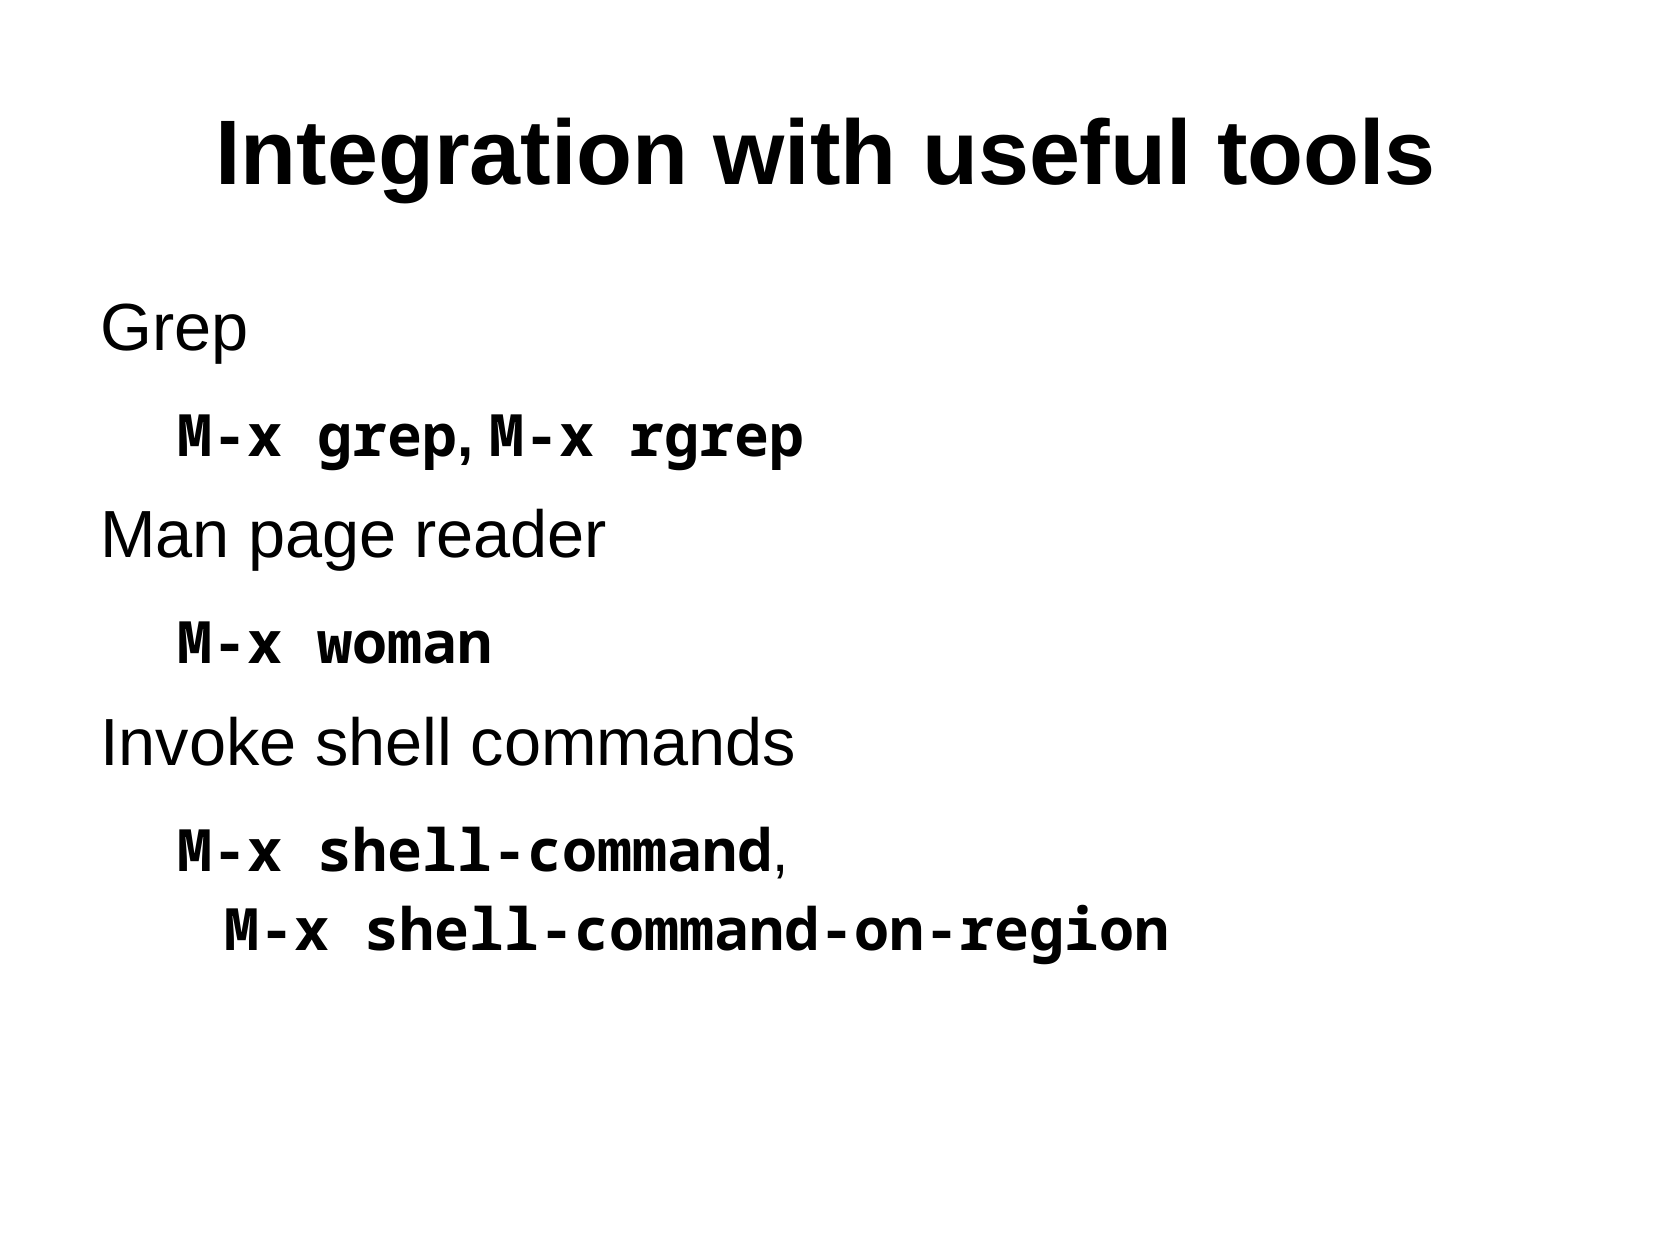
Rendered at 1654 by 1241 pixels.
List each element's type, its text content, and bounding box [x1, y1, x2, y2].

title Integration with useful tools [82, 56, 1571, 250]
list Grep M-x grep, M-x rgrep Man page reader M-x woman Invoke shell commands M-x shell-command, M-x shell-command-on-region [82, 290, 1571, 1094]
